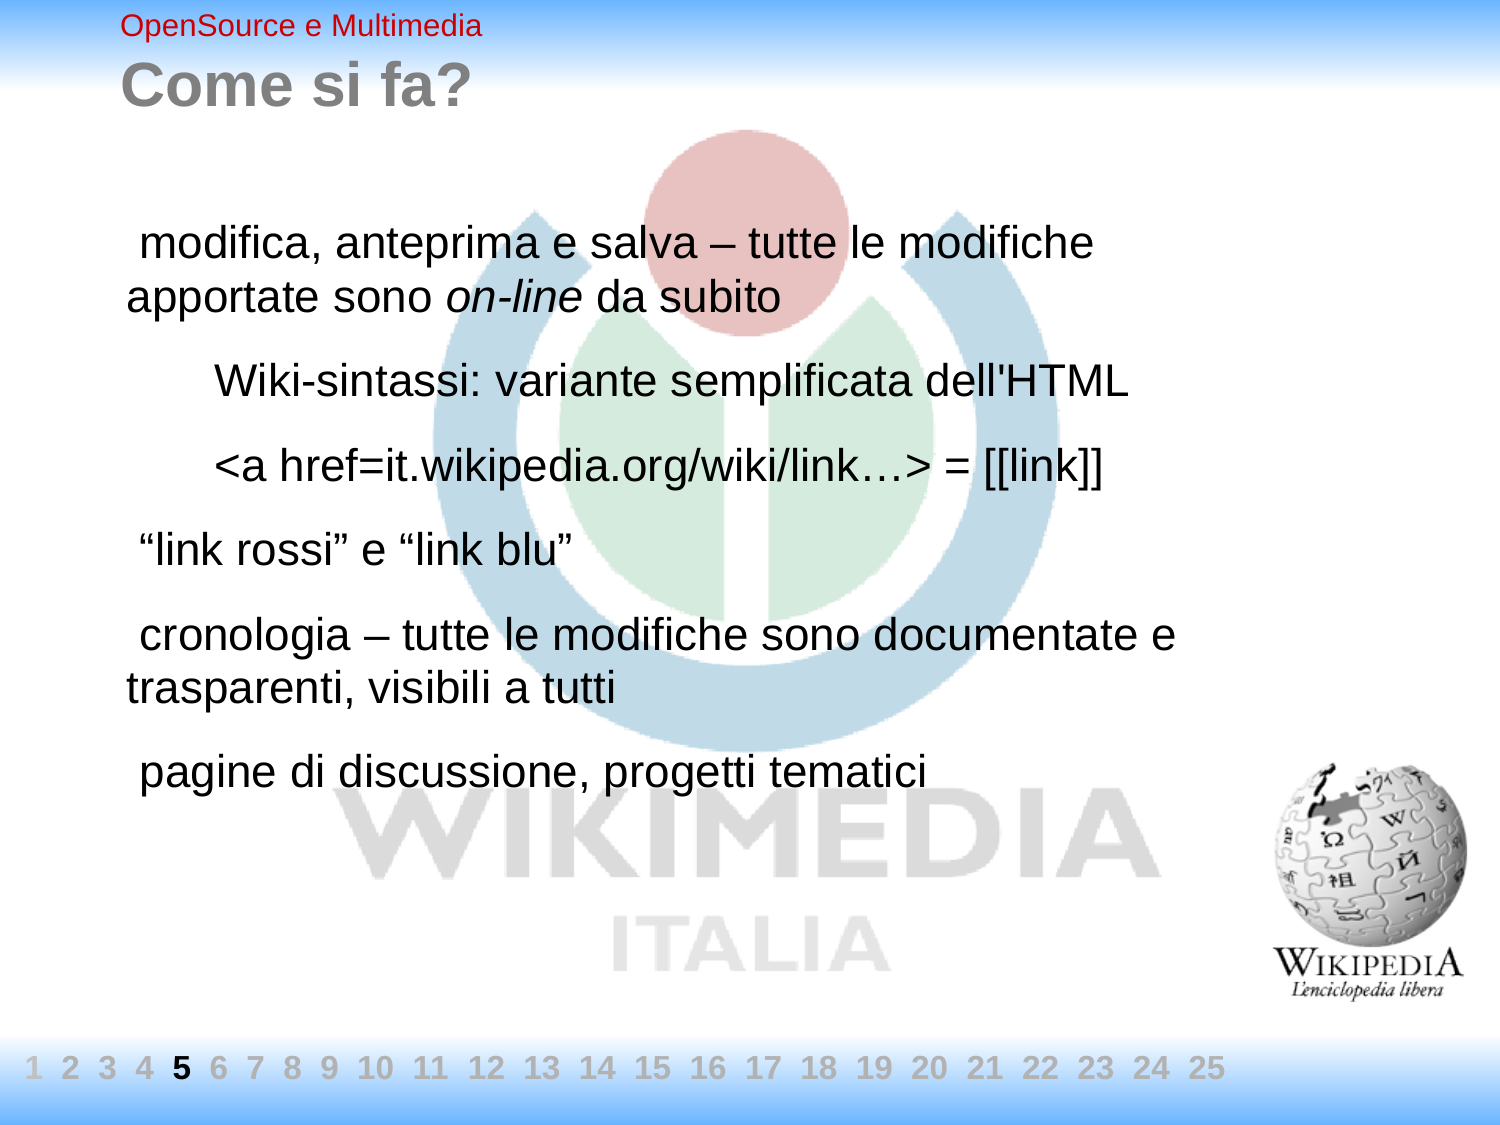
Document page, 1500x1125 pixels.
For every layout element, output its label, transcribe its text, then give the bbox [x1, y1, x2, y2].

text_box [0, 1034, 1500, 1125]
text_box 1 2 3 4 5 6 7 8 9 10 11 12 13 14 15 16 17 18 19 20 21 22 23 24 25 [24, 1049, 1267, 1087]
chart [1265, 761, 1477, 1005]
text_box Come si fa? [120, 50, 1479, 120]
picture [75, 91, 1426, 1034]
text_box modifica, anteprima e salva – tutte le modifiche apportate sono on-line da subito Wiki-sintassi: variante semplificata dell'HTML <a href=it.wikipedia.org/wiki/link…> = [[link]] “link rossi” e “link blu” cronologia – tutte le modifiche sono documentate e trasparenti, visibili a tutti pagine di discussione, progetti tematici [112, 207, 1264, 806]
text_box [0, 0, 1500, 91]
text_box OpenSource e Multimedia [120, 7, 1479, 43]
